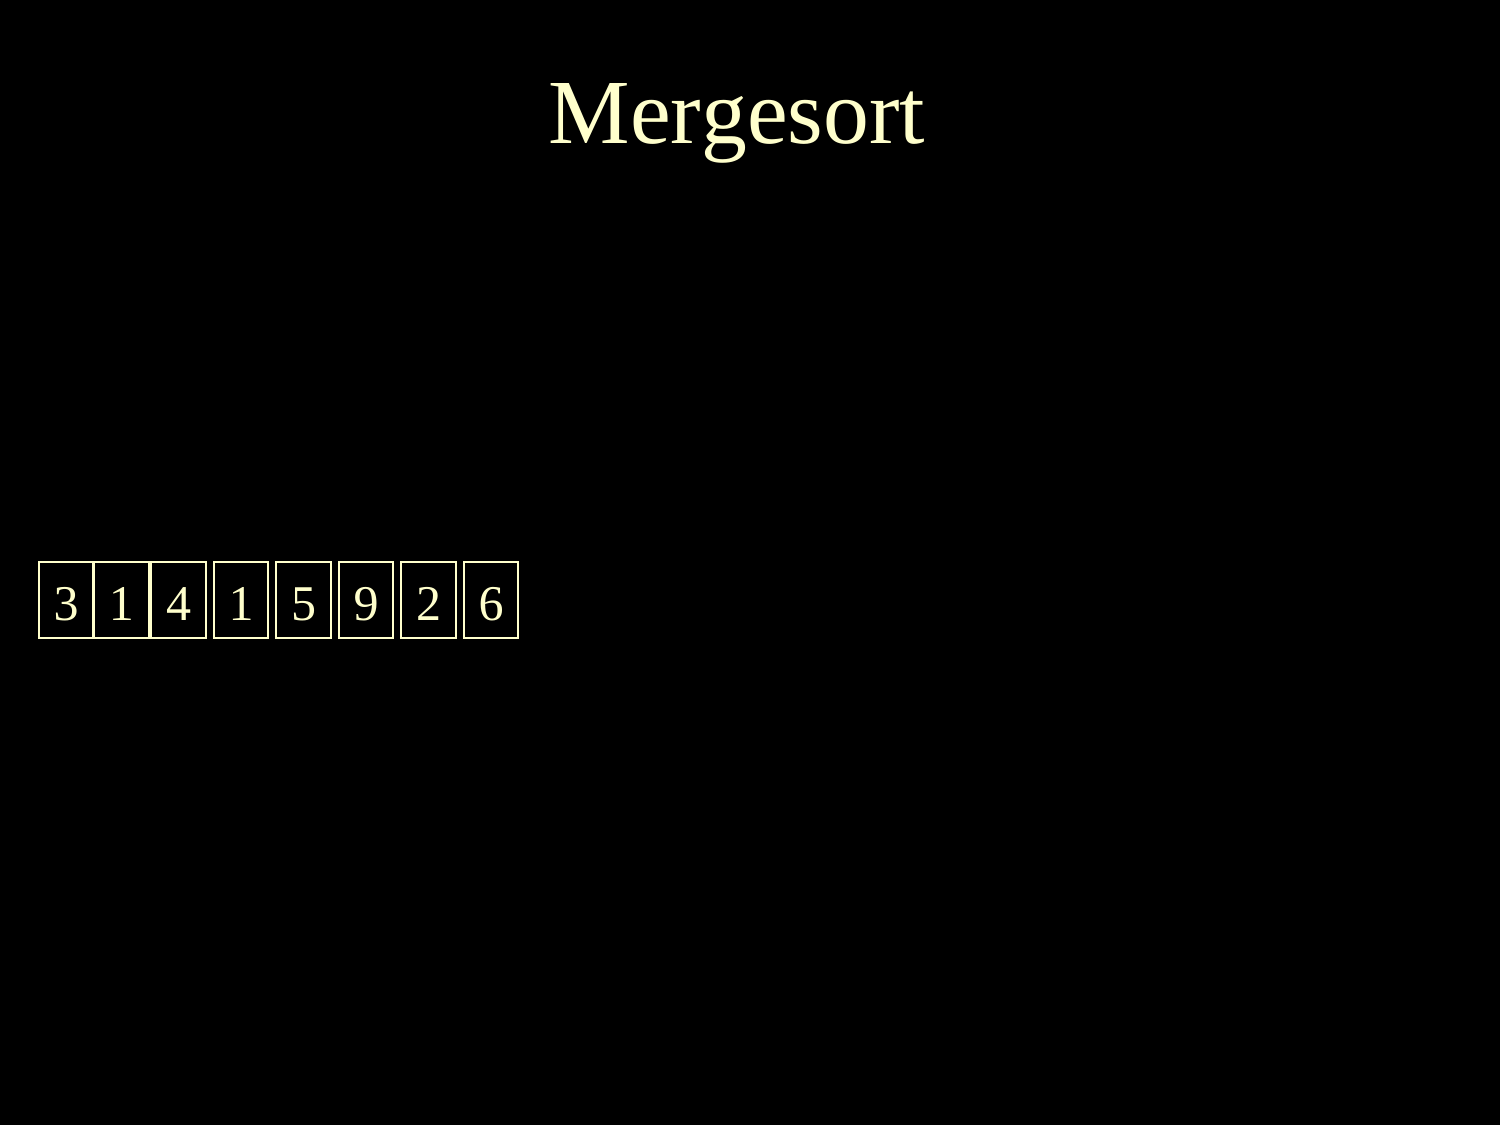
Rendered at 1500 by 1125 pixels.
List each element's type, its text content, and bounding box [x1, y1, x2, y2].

text_box 3 [38, 562, 93, 638]
text_box 4 [151, 562, 206, 638]
text_box 9 [338, 562, 394, 638]
text_box 1 [93, 562, 149, 638]
title Mergesort [8, 50, 1467, 176]
text_box 2 [401, 562, 456, 638]
text_box 6 [463, 562, 519, 638]
text_box 5 [276, 562, 331, 638]
text_box 1 [213, 562, 269, 638]
